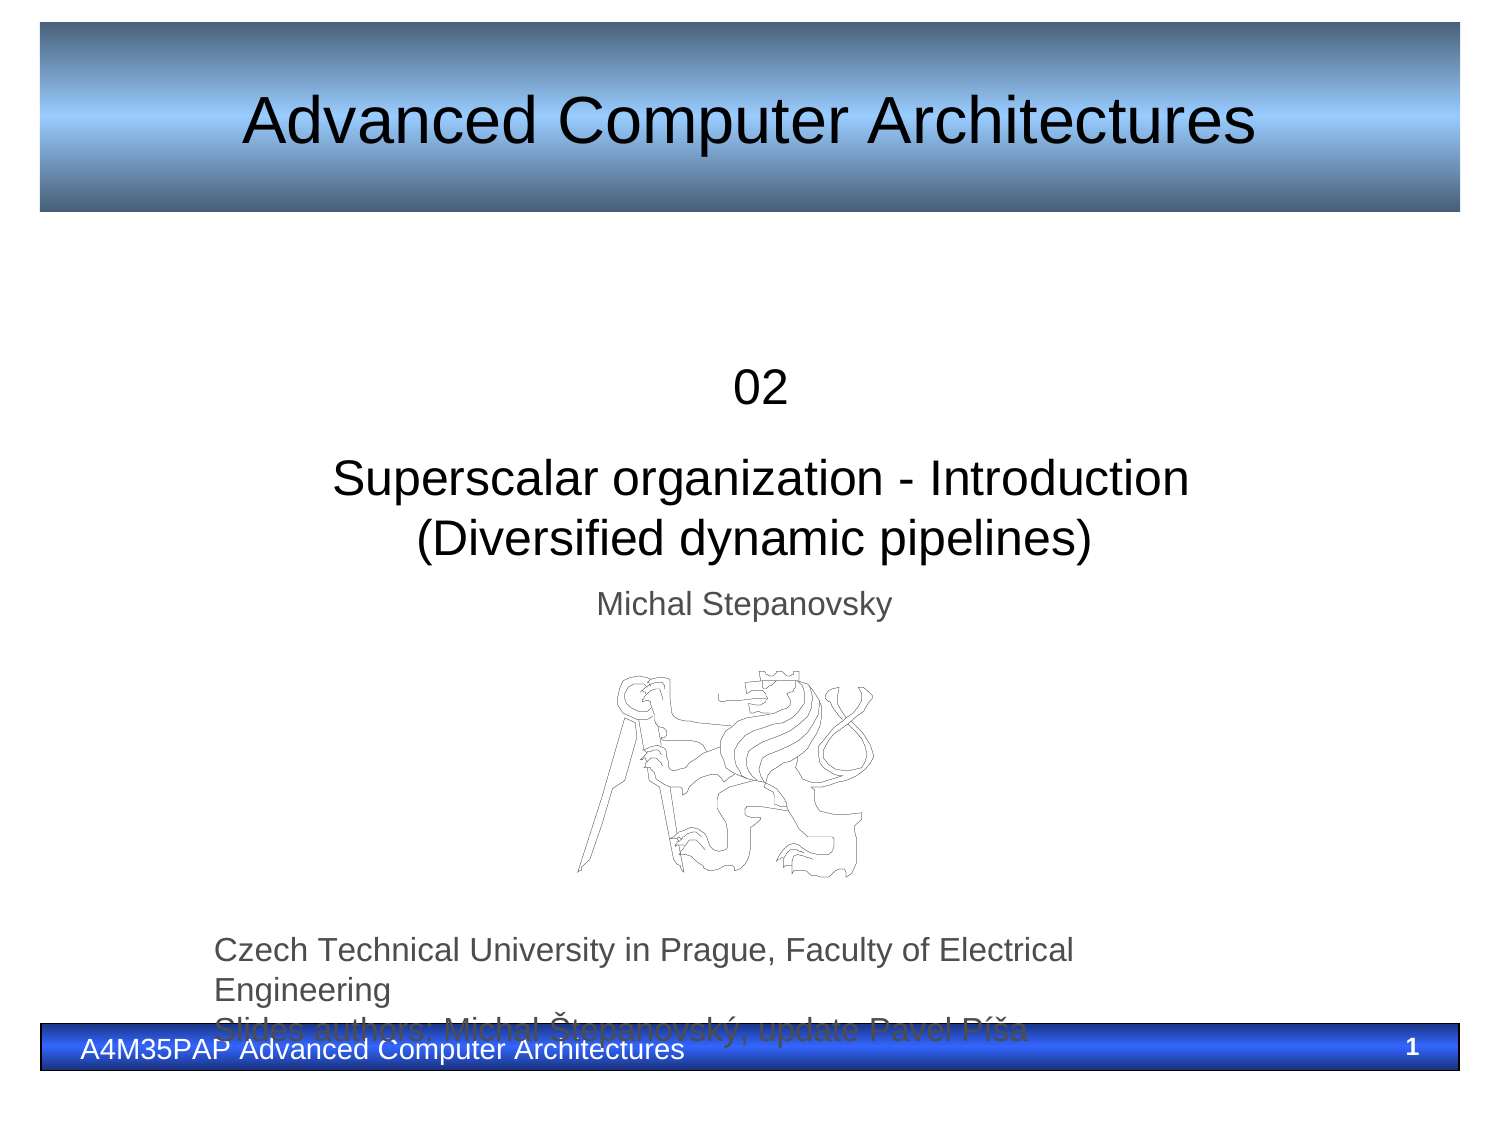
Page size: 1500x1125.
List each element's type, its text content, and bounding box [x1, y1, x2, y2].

chart [574, 667, 879, 884]
text_box Michal Stepanovsky [292, 574, 1197, 630]
text_box Advanced Computer Architectures [39, 22, 1461, 212]
text_box 02 Superscalar organization - Introduction (Diversified dynamic pipelines) [64, 346, 1459, 574]
text_box Czech Technical University in Prague, Faculty of Electrical Engineering Slides authors: Michal Štepanovský, update Pavel Píša [199, 920, 1278, 1057]
